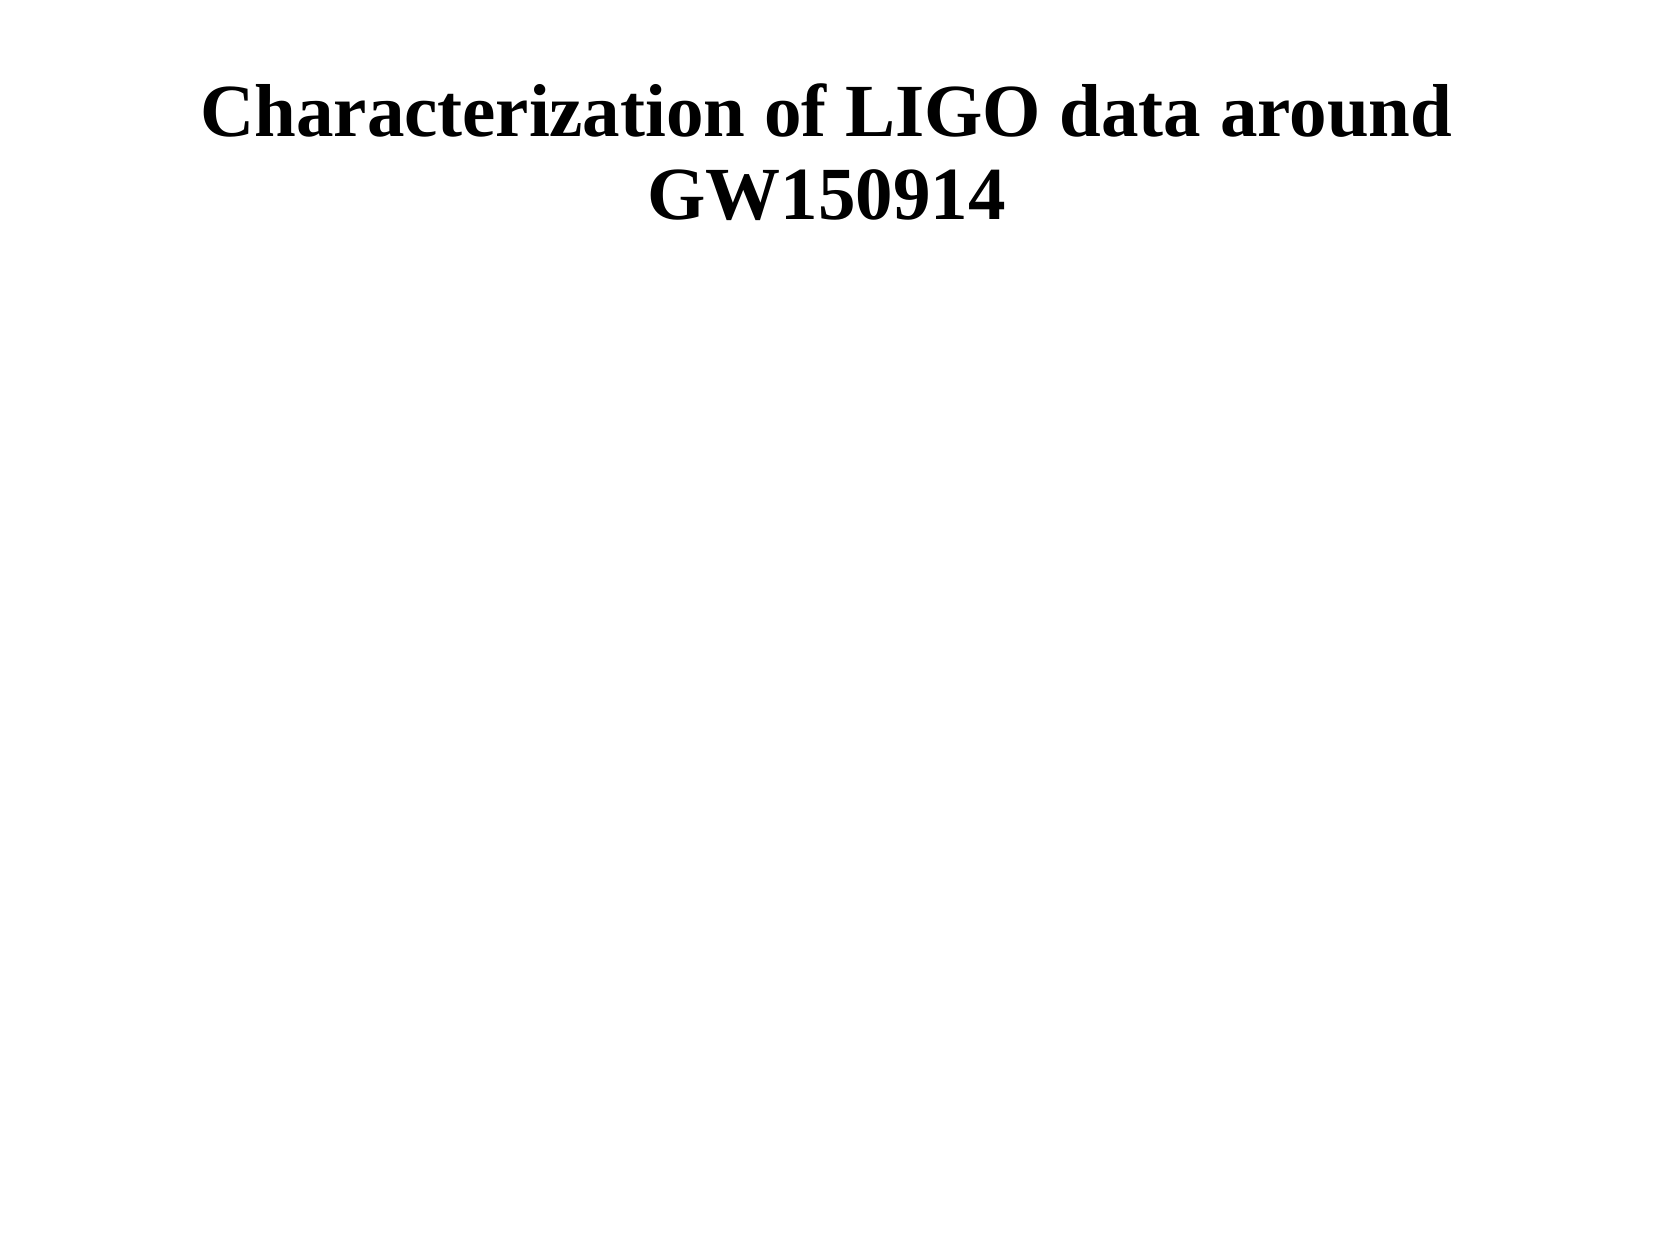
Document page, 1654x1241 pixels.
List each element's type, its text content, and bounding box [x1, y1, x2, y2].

title Characterization of LIGO data around GW150914 [82, 49, 1571, 257]
